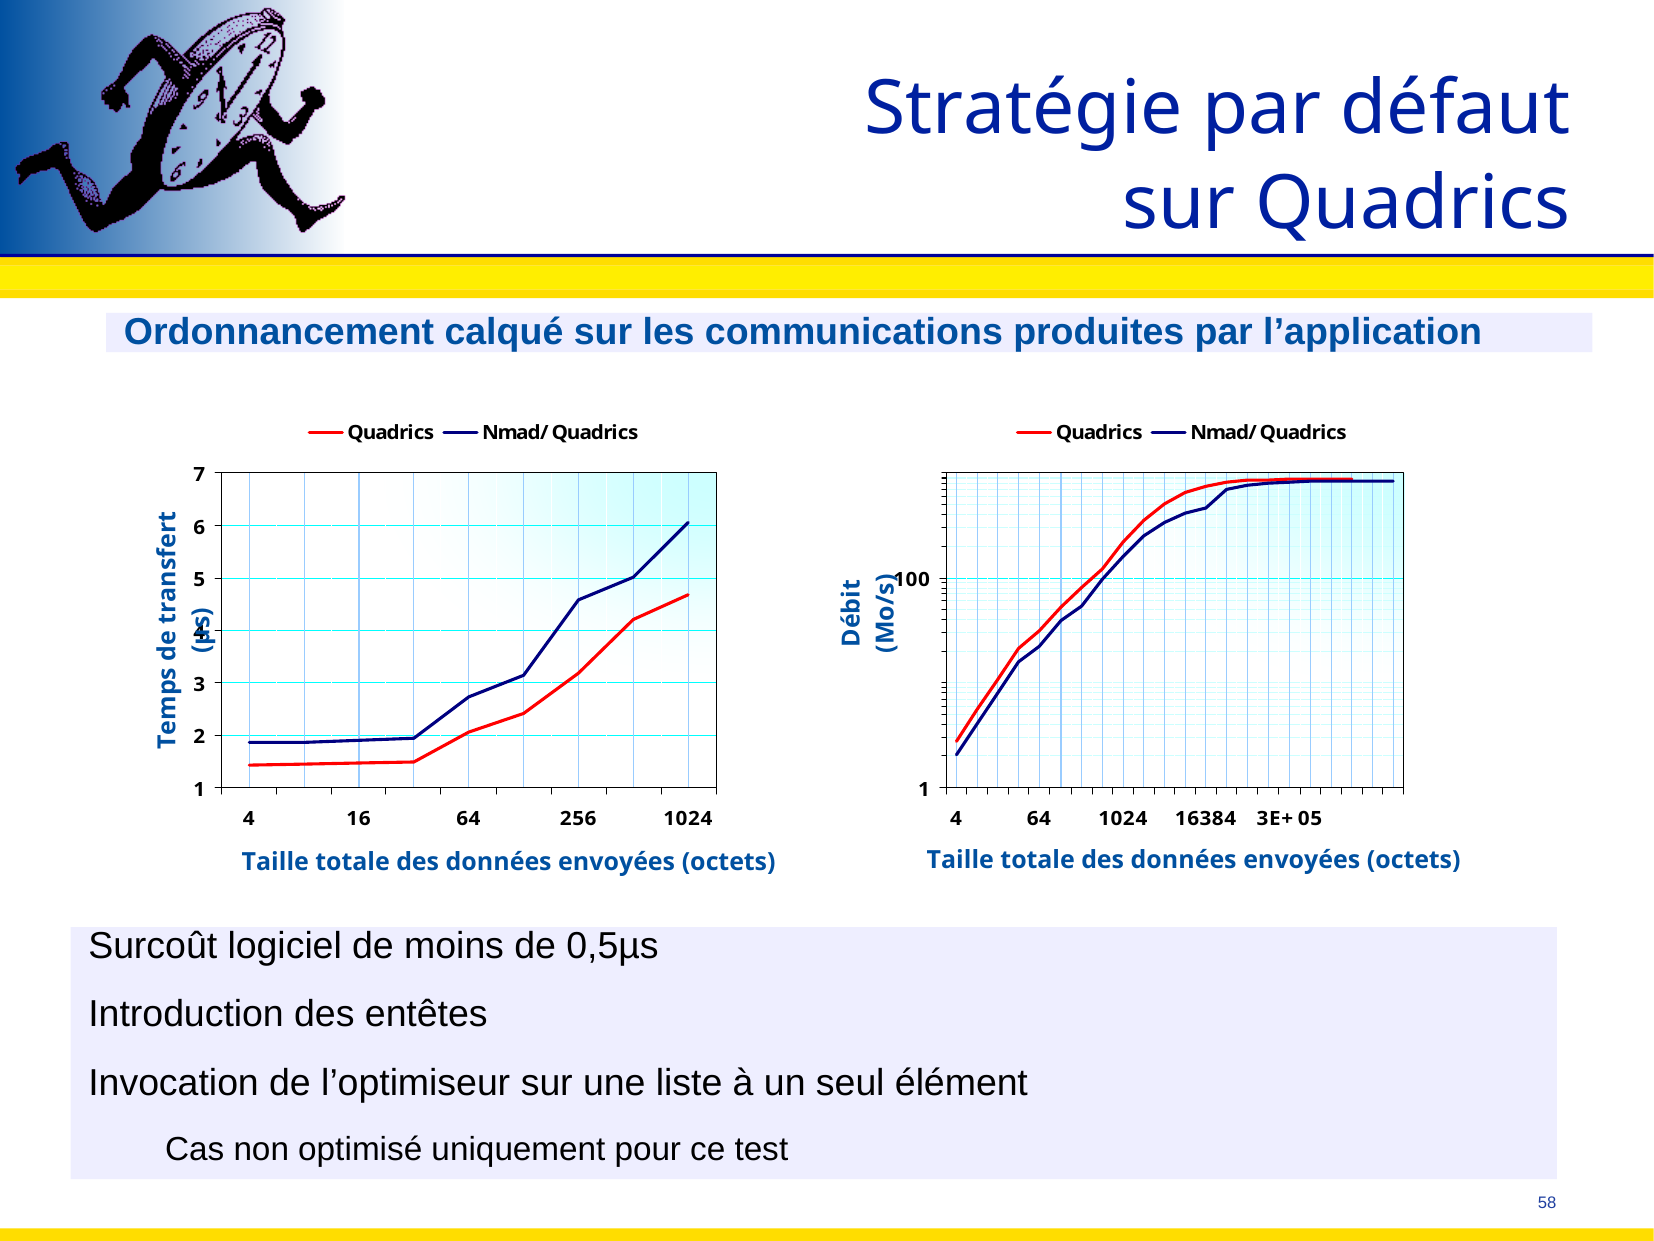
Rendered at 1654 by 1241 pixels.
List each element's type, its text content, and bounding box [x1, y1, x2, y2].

chart [861, 408, 1524, 851]
text_box Taille totale des données envoyées (octets) [226, 836, 792, 886]
text_box Taille totale des données envoyées (octets) [911, 834, 1477, 884]
text_box Temps de transfert (µs) [140, 477, 205, 784]
chart [173, 408, 837, 851]
picture [14, 0, 353, 245]
list Surcoût logiciel de moins de 0,5µs Introduction des entêtes Invocation de l’optimiseur sur une liste à un seul élément Cas non optimisé uniquement pour ce test [70, 927, 1557, 1180]
text_box Ordonnancement calqué sur les communications produites par l’application [106, 312, 1593, 353]
title Stratégie par défaut sur Quadrics [372, 49, 1571, 257]
text_box Débit (Mo/s) [824, 529, 889, 698]
